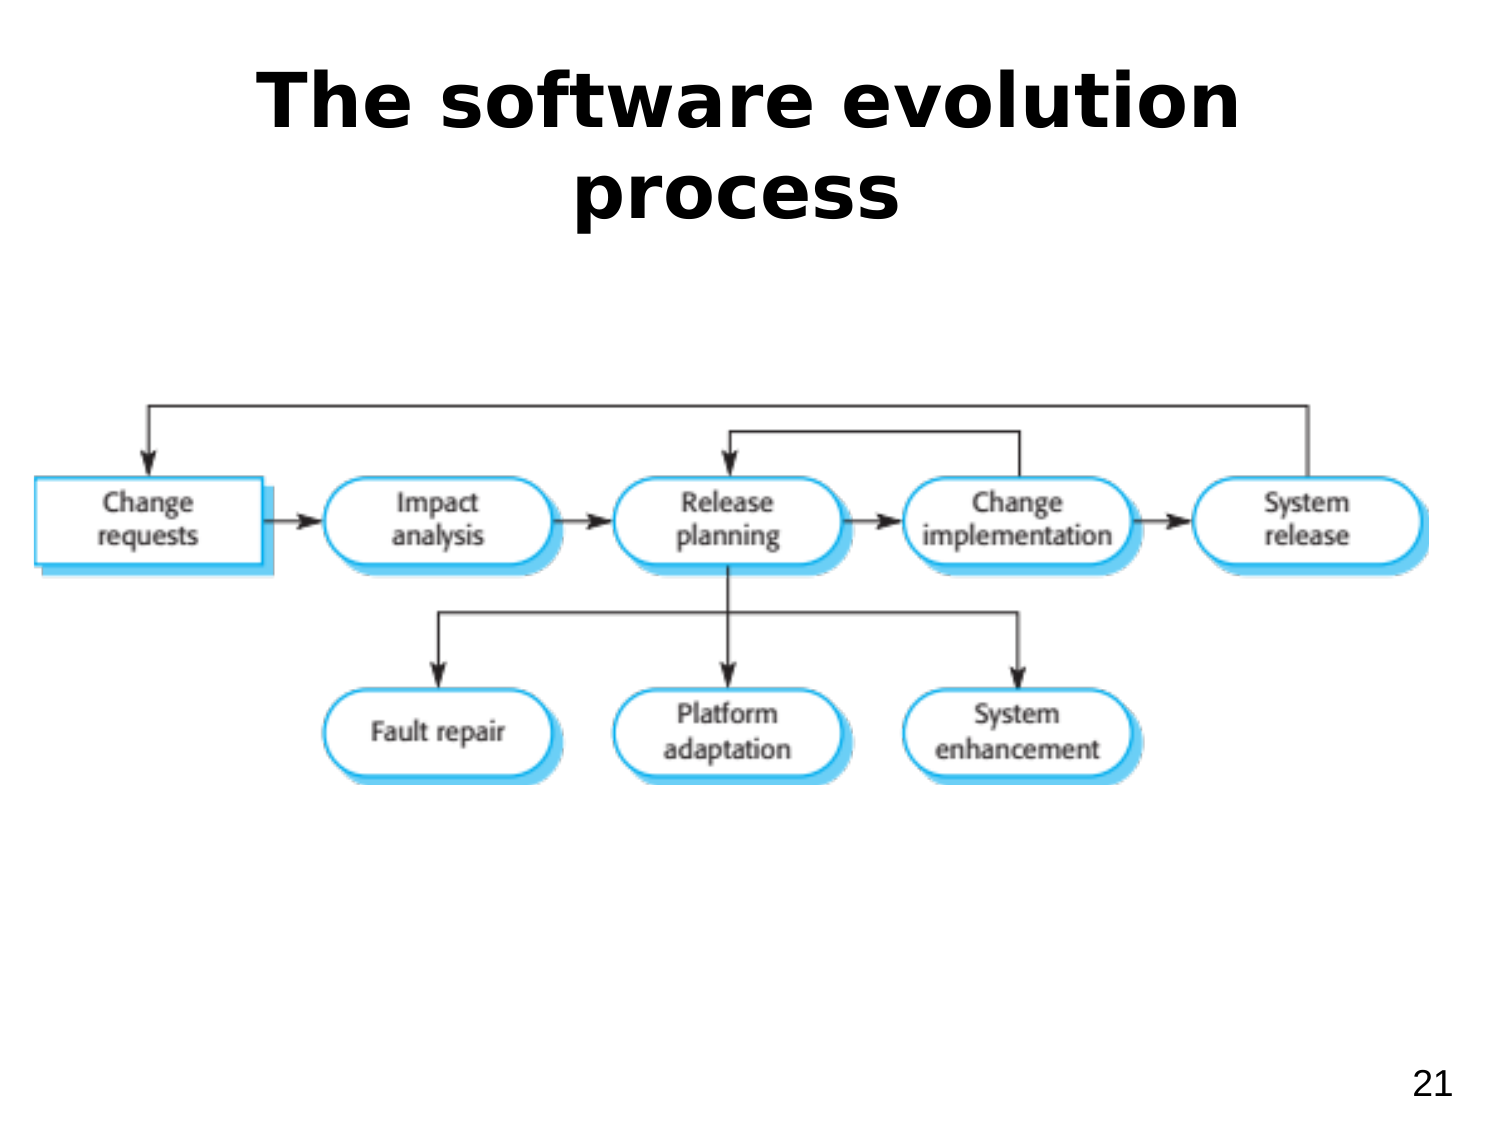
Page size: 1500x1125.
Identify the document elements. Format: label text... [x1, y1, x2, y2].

picture [33, 403, 1429, 785]
title The software evolution process [75, 44, 1425, 177]
